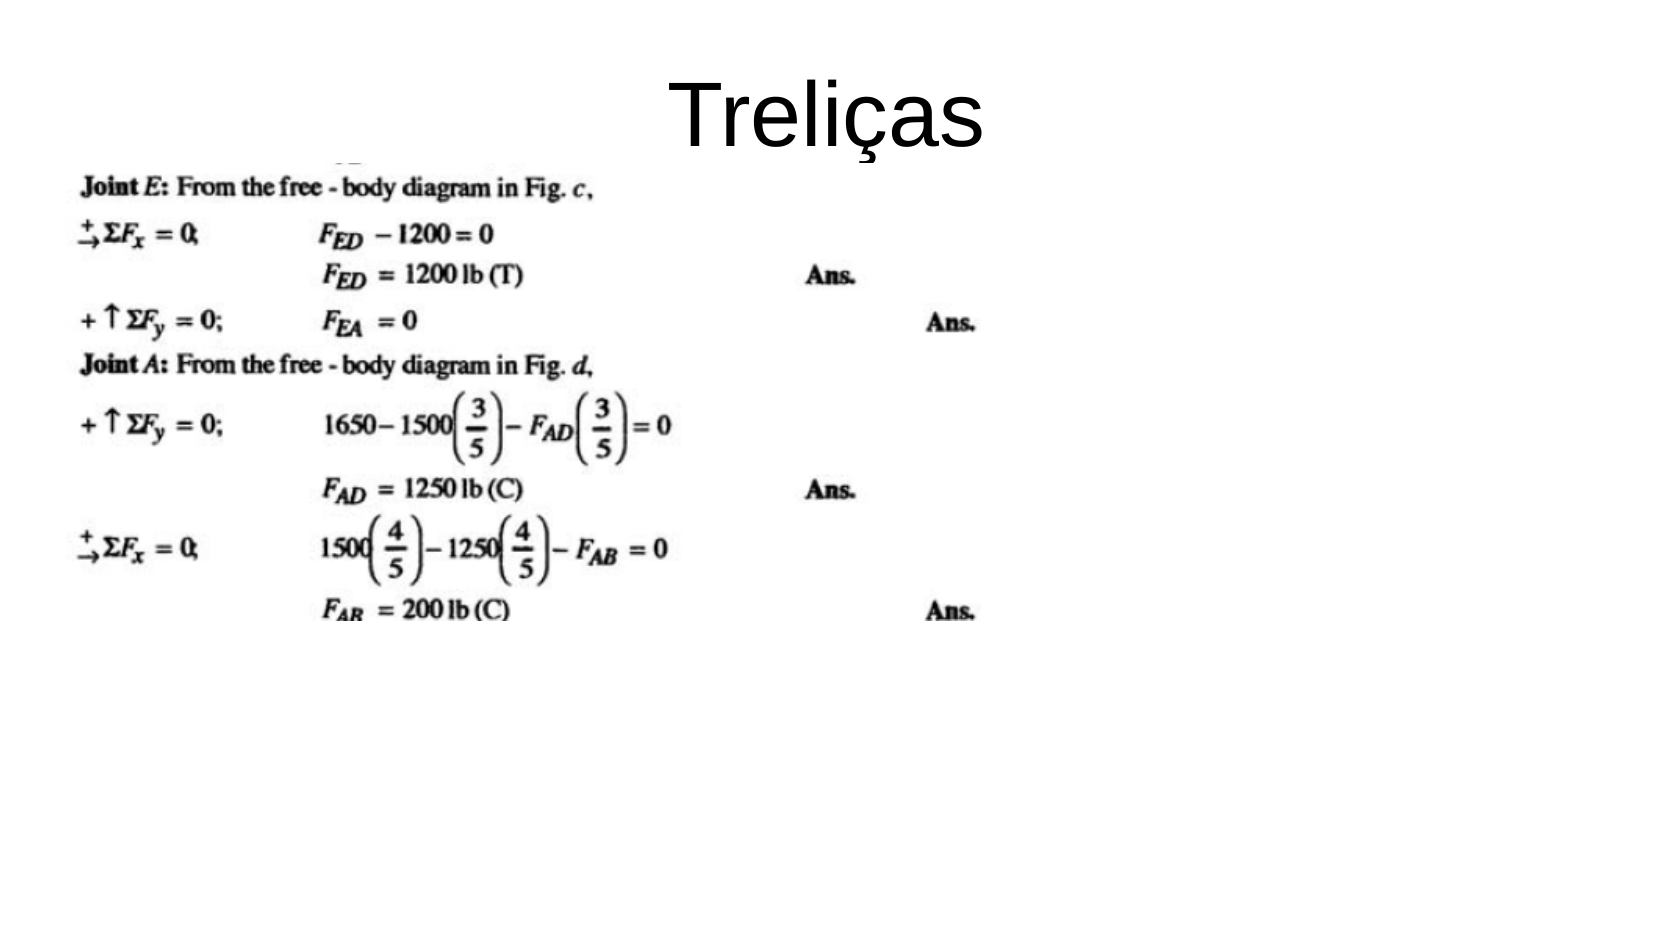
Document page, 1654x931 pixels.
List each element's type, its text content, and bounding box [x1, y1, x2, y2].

title Treliças [82, 37, 1571, 193]
picture [54, 163, 1152, 621]
